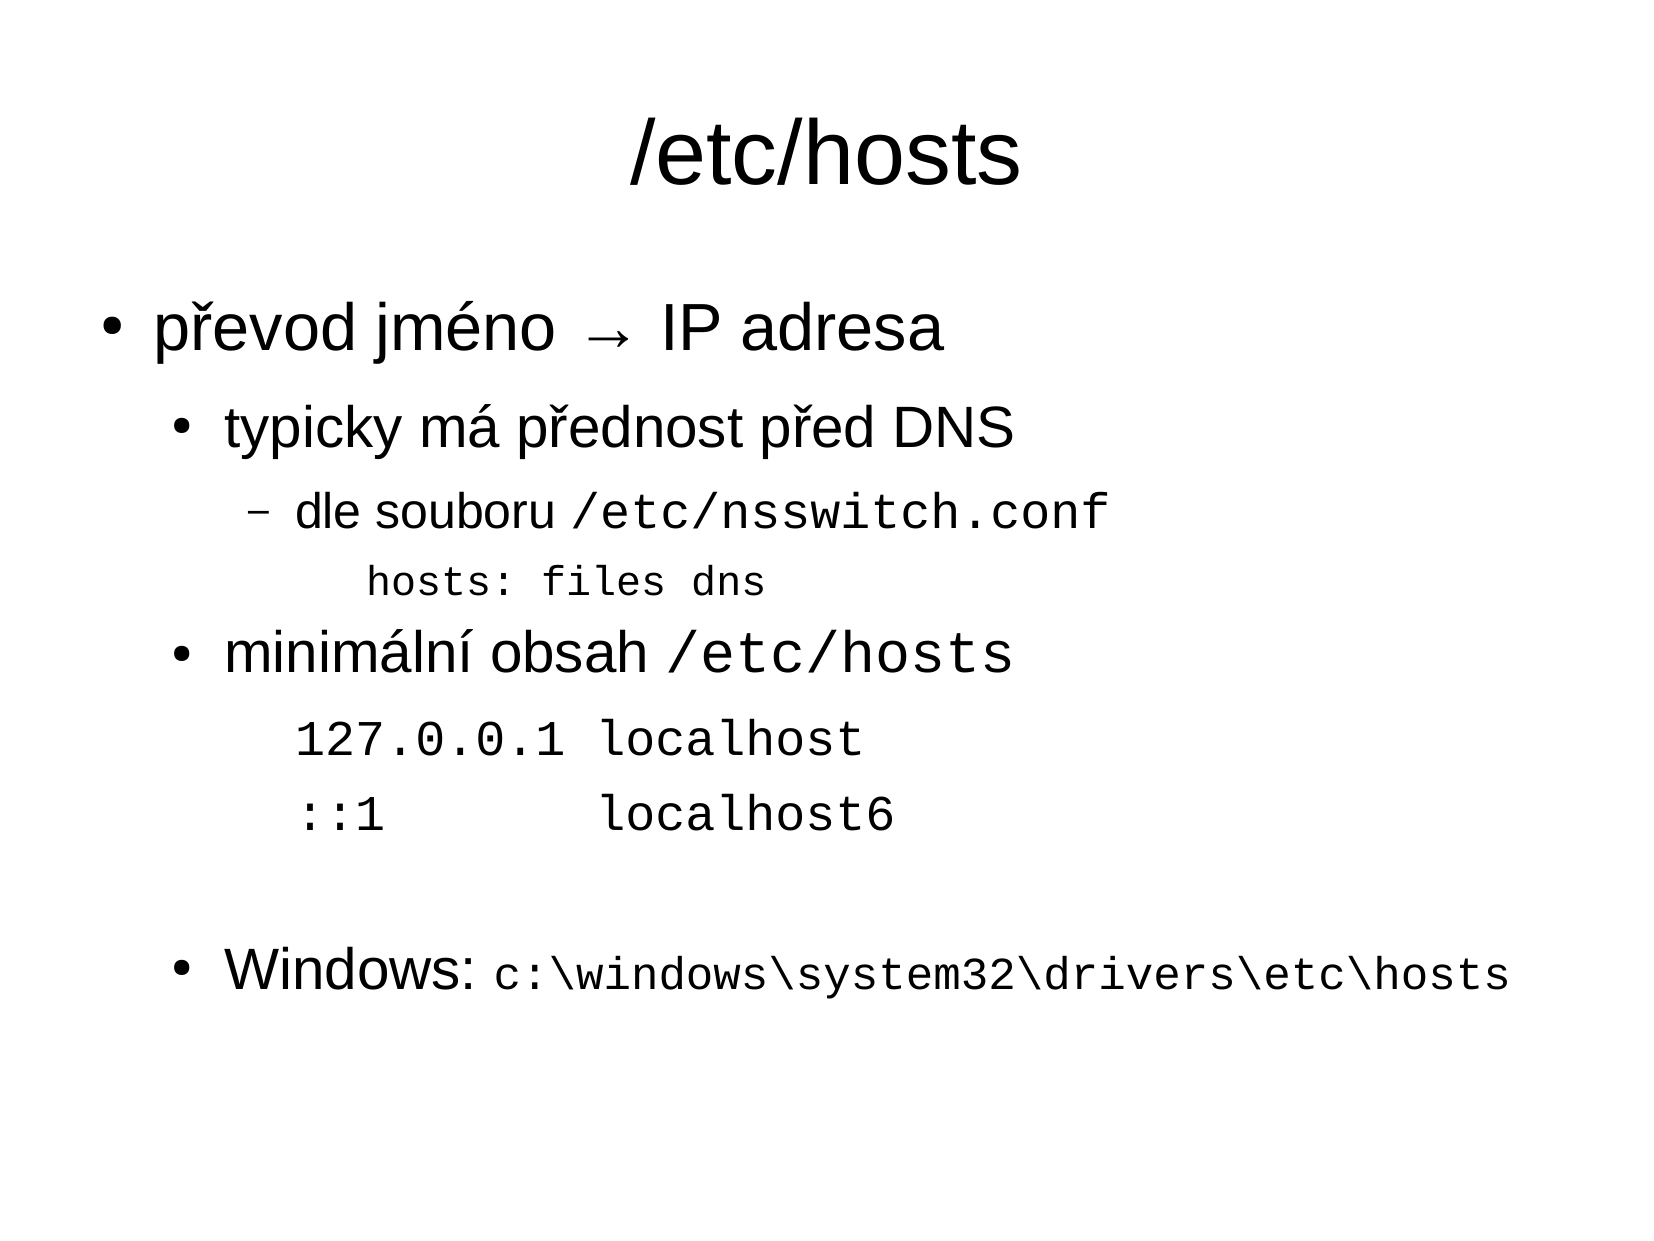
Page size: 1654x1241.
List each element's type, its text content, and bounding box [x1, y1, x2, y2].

title /etc/hosts [82, 49, 1571, 257]
list převod jméno → IP adresa typicky má přednost před DNS dle souboru /etc/nsswitch.conf hosts: files dns minimální obsah /etc/hosts 127.0.0.1 localhost ::1 localhost6 Windows: c:\windows\system32\drivers\etc\hosts [82, 290, 1571, 1010]
